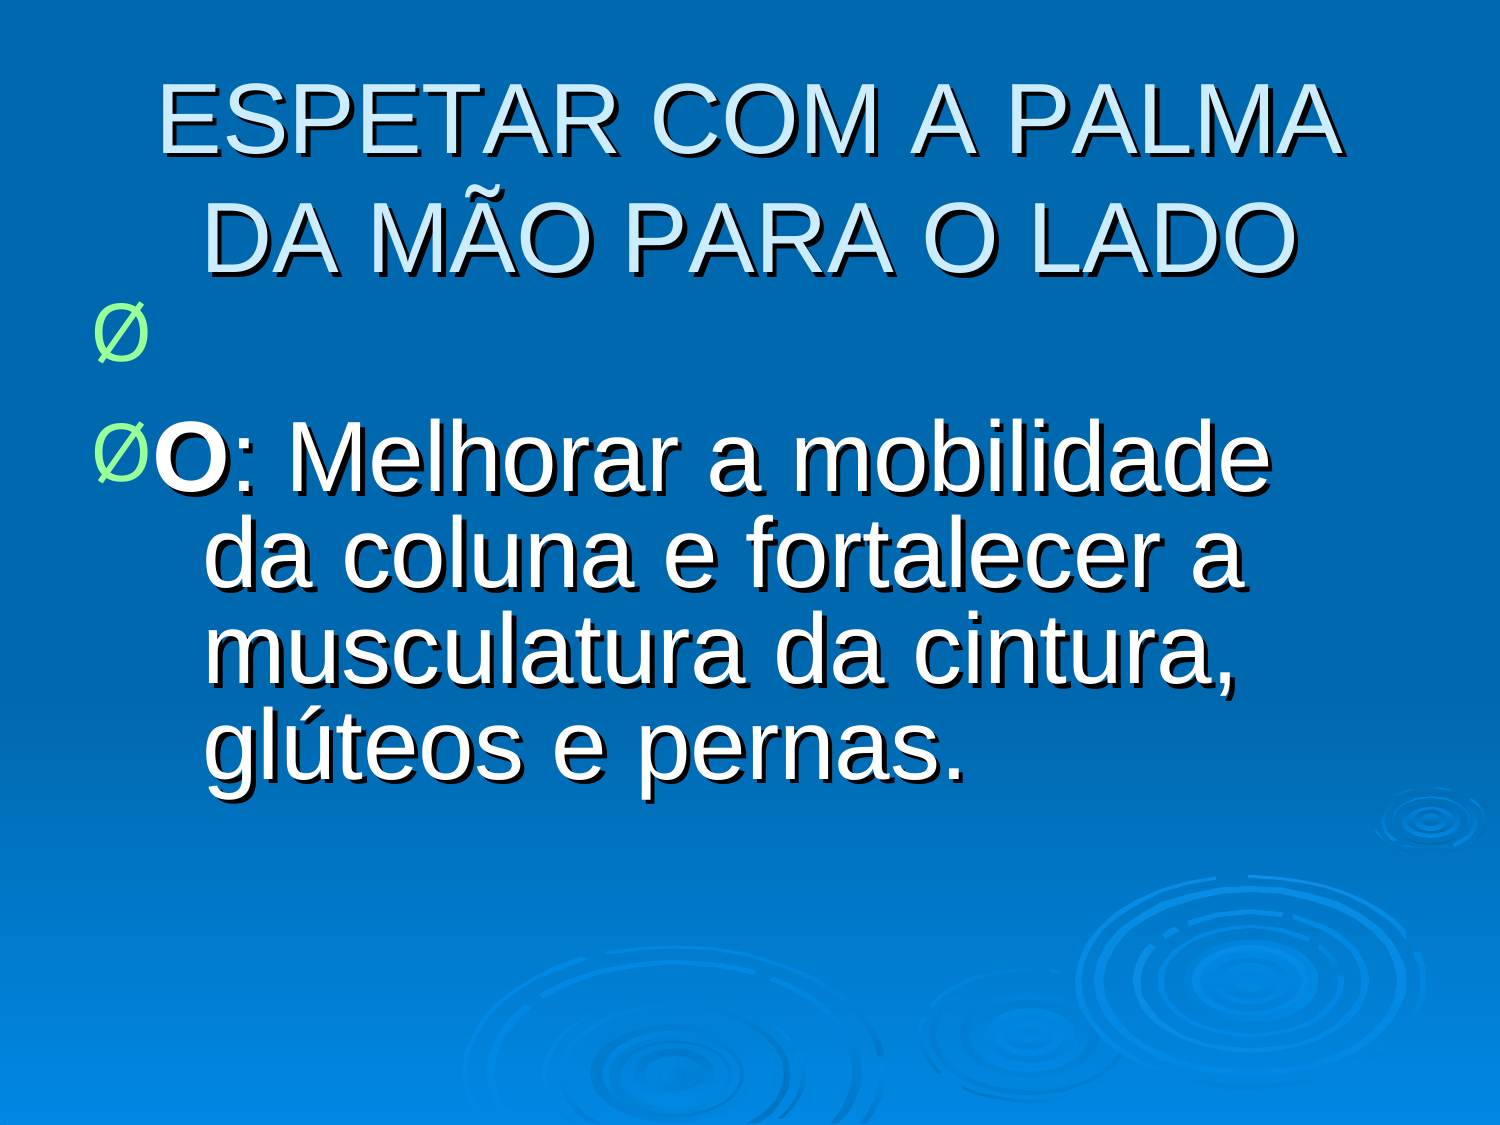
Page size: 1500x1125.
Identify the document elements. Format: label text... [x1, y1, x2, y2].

title ESPETAR COM A PALMA DA MÃO PARA O LADO [75, 45, 1426, 233]
list O: Melhorar a mobilidade da coluna e fortalecer a musculatura da cintura, glúteos e pernas. [75, 262, 1426, 1005]
